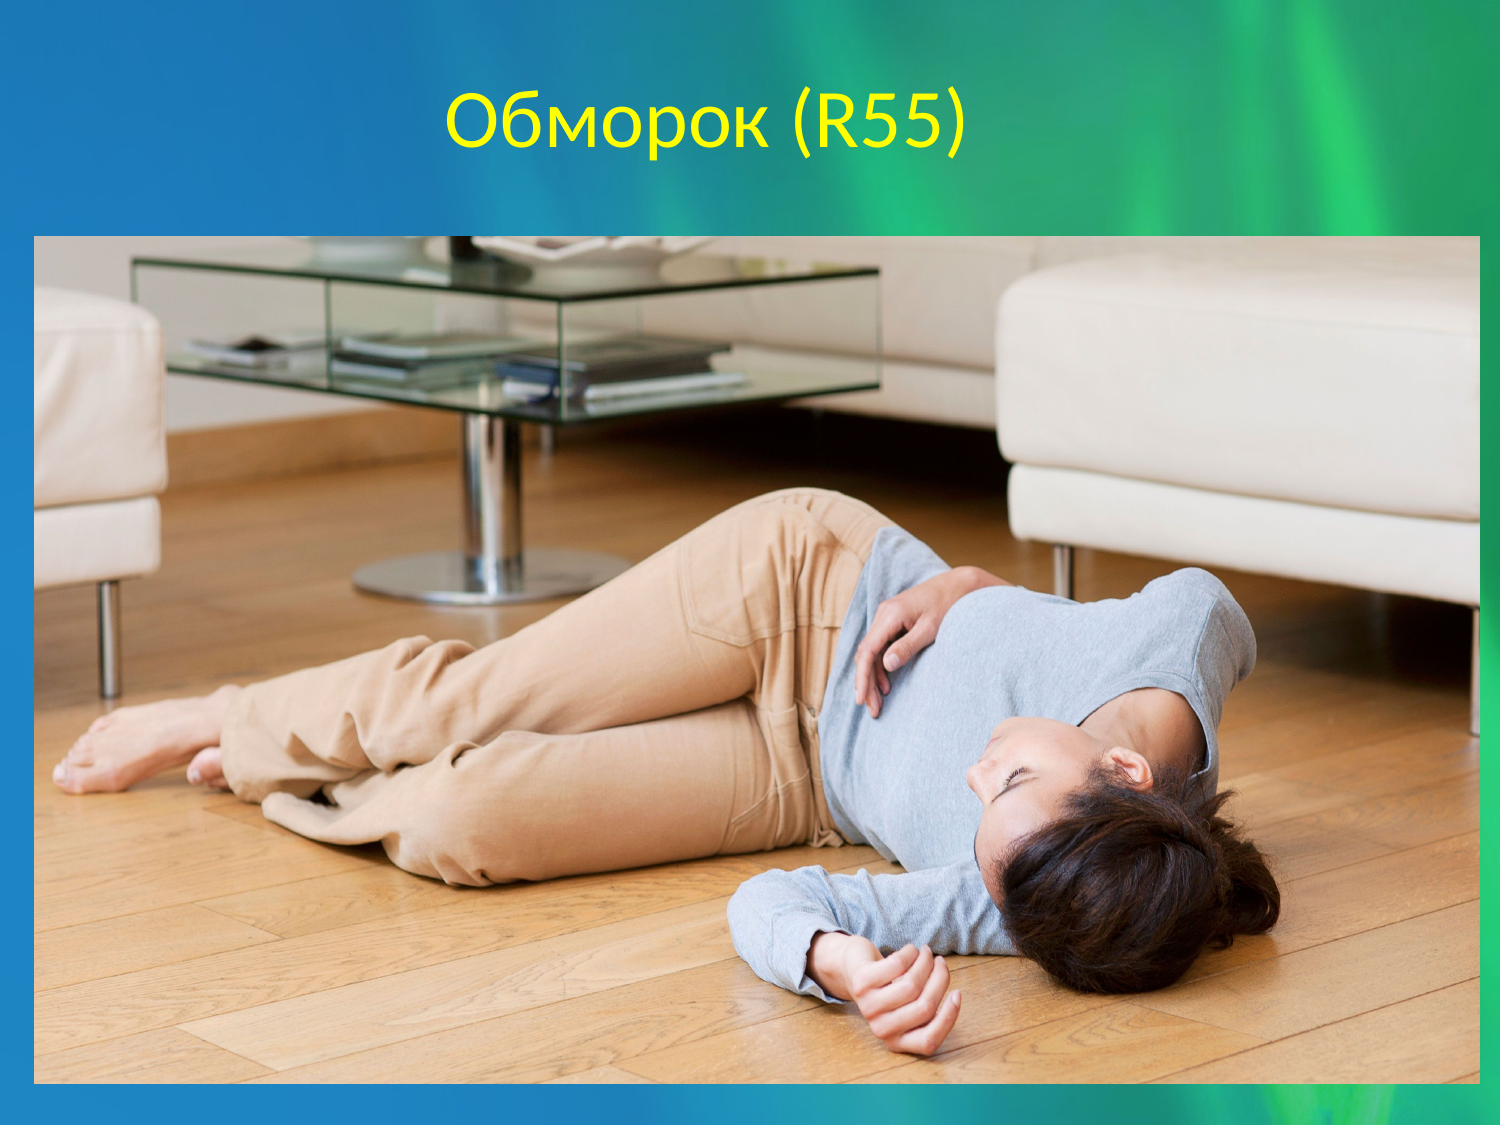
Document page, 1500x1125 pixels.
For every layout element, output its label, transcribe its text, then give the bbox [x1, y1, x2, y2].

picture [34, 236, 1480, 1084]
text_box Обморок (R55) [315, 56, 1100, 173]
